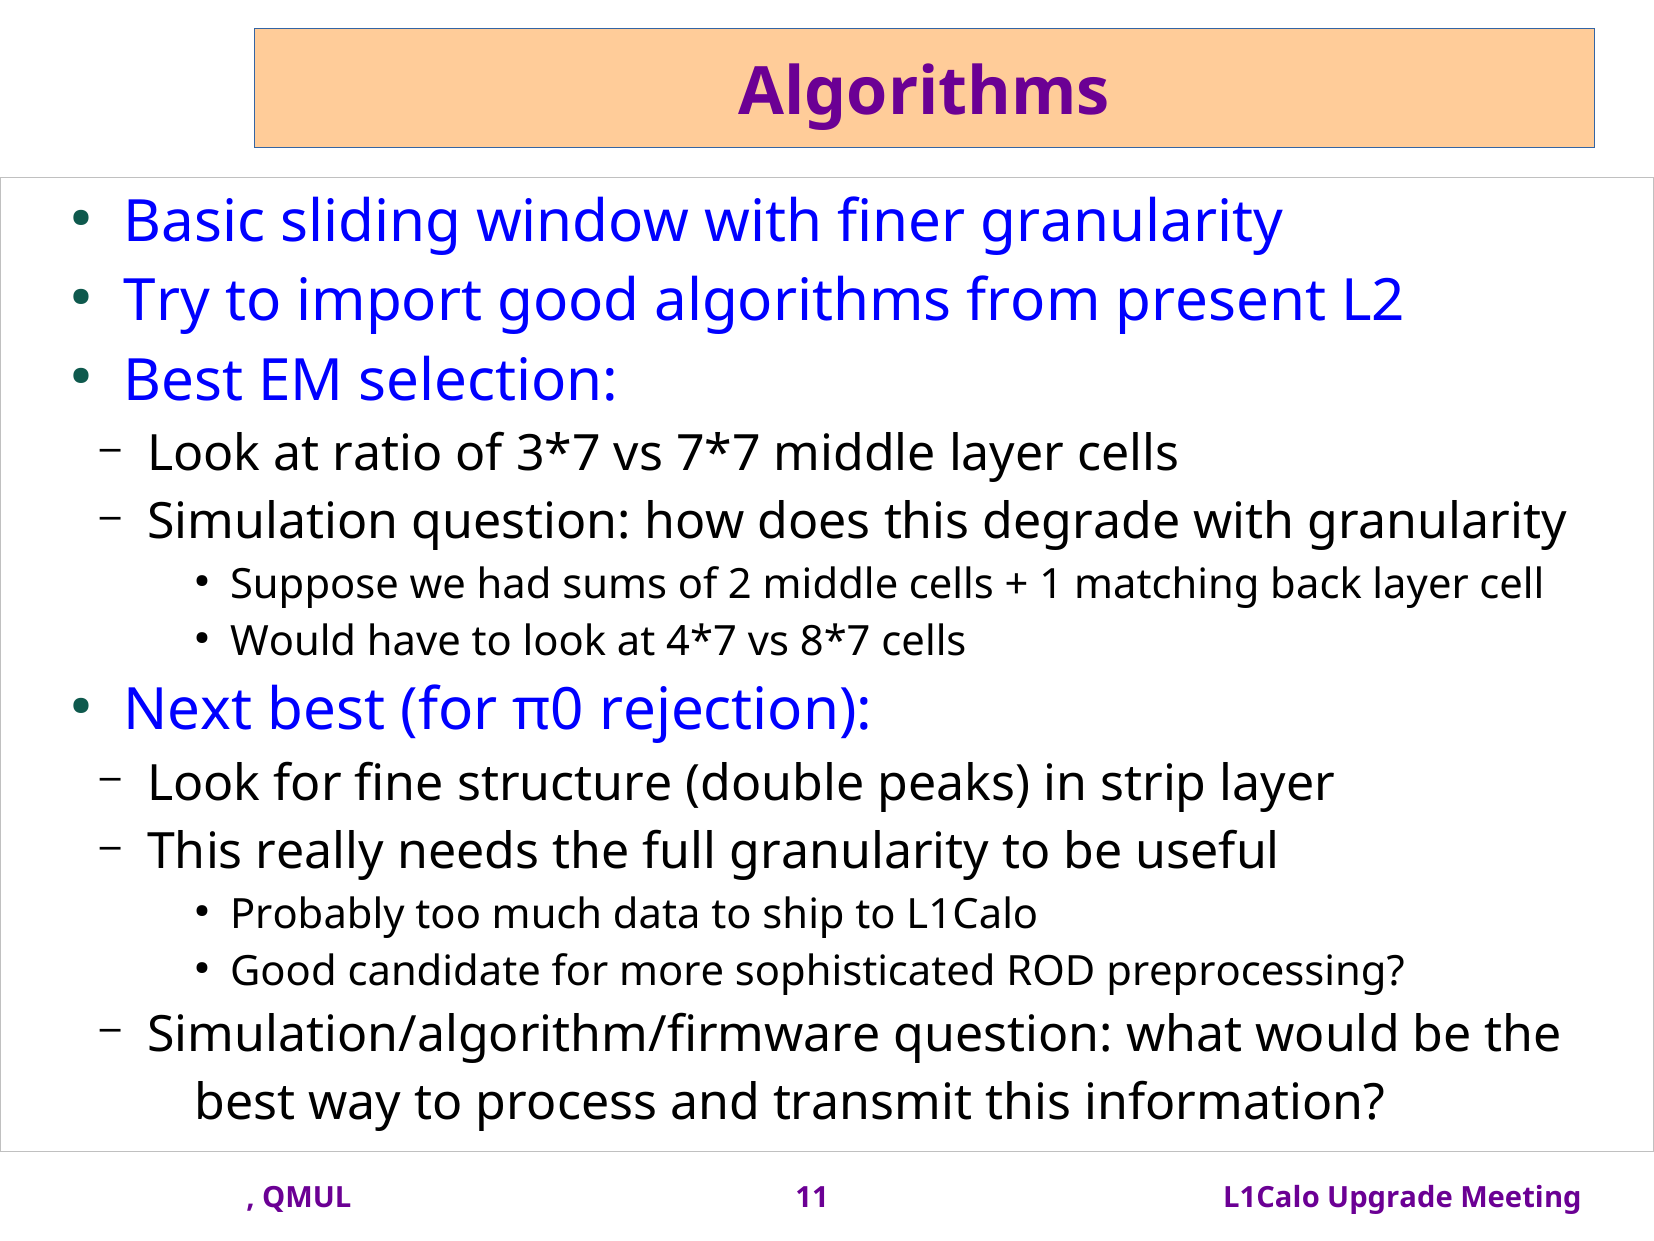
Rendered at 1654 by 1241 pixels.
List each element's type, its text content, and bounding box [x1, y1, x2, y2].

title Algorithms [254, 28, 1595, 148]
list Basic sliding window with finer granularity Try to import good algorithms from present L2 Best EM selection: Look at ratio of 3*7 vs 7*7 middle layer cells Simulation question: how does this degrade with granularity Suppose we had sums of 2 middle cells + 1 matching back layer cell Would have to look at 4*7 vs 8*7 cells Next best (for π0 rejection): Look for fine structure (double peaks) in strip layer This really needs the full granularity to be useful Probably too much data to ship to L1Calo Good candidate for more sophisticated ROD preprocessing? Simulation/algorithm/firmware question: what would be the best way to process and transmit this information? [52, 179, 1598, 1155]
